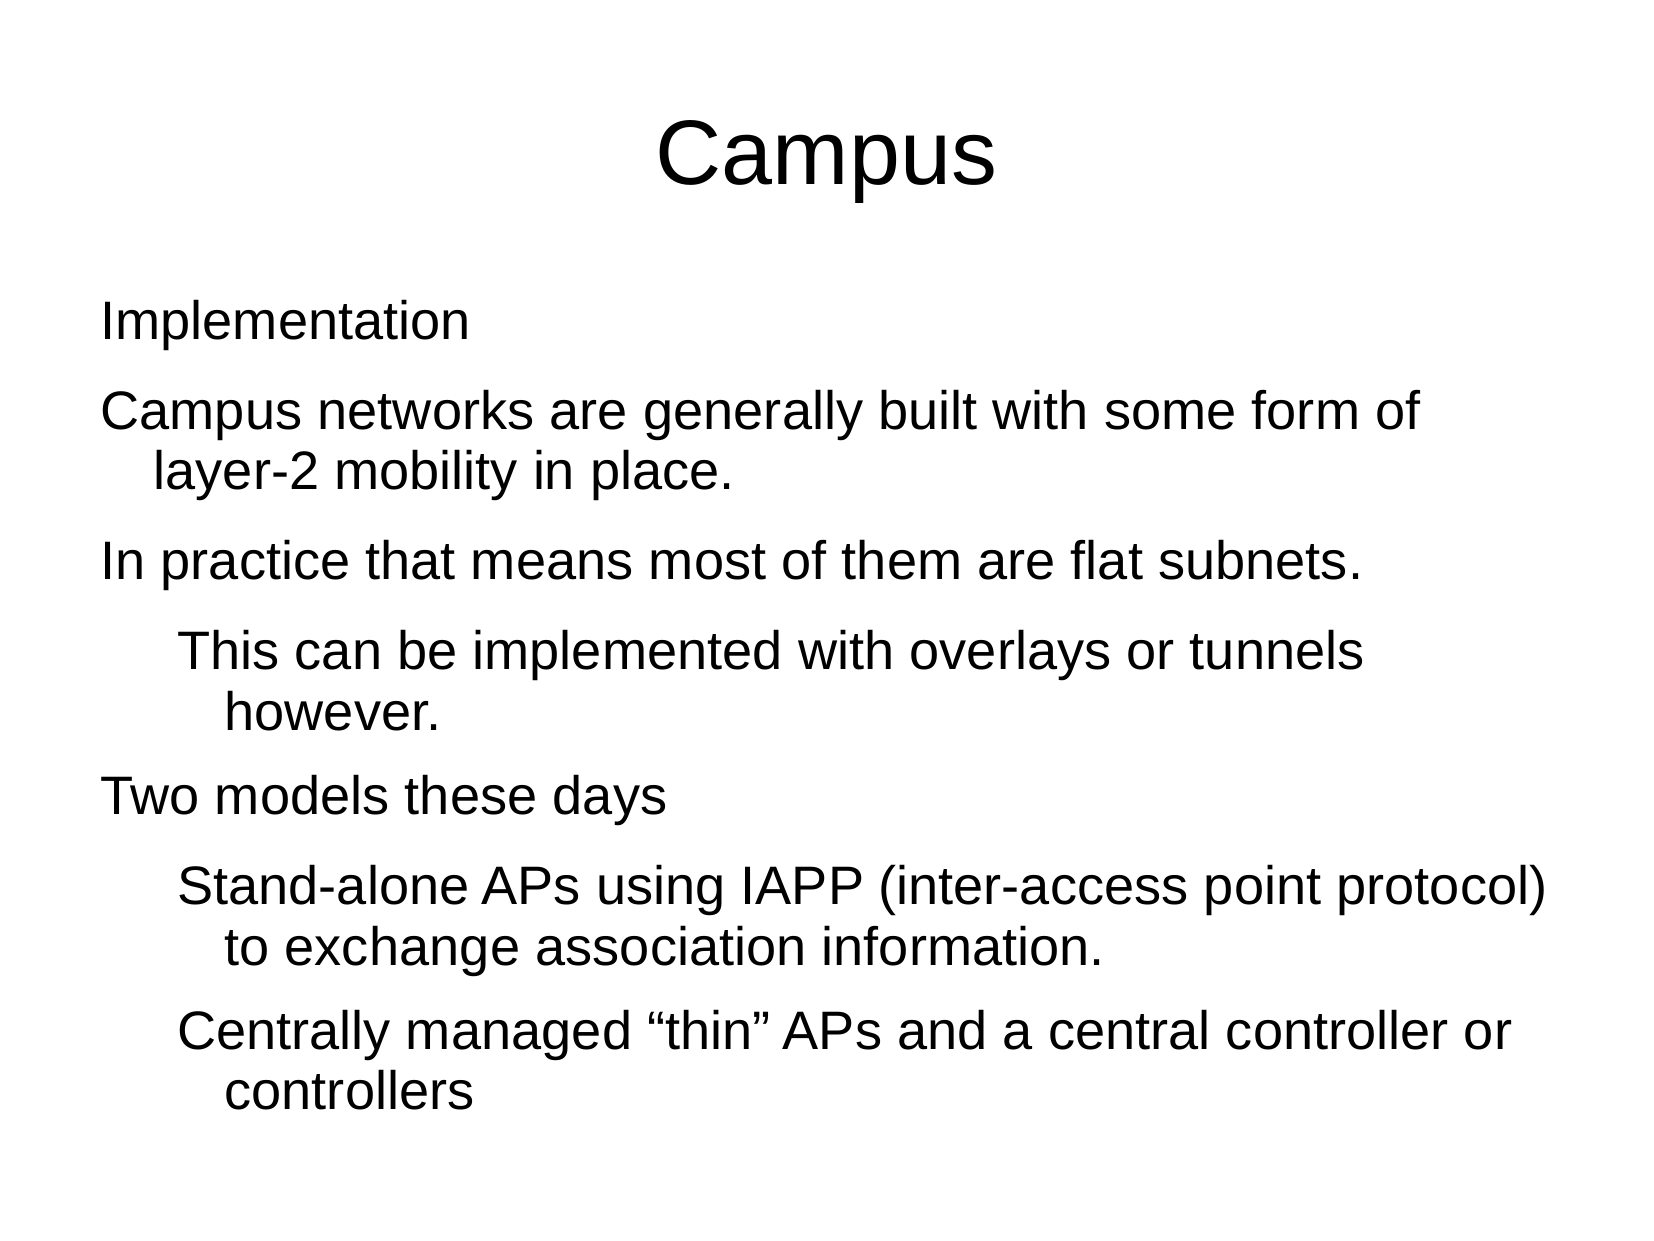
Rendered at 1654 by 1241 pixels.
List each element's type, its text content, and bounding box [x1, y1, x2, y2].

list Implementation Campus networks are generally built with some form of layer-2 mobility in place. In practice that means most of them are flat subnets. This can be implemented with overlays or tunnels however. Two models these days Stand-alone APs using IAPP (inter-access point protocol) to exchange association information. Centrally managed “thin” APs and a central controller or controllers [82, 290, 1571, 1122]
title Campus [82, 56, 1571, 250]
